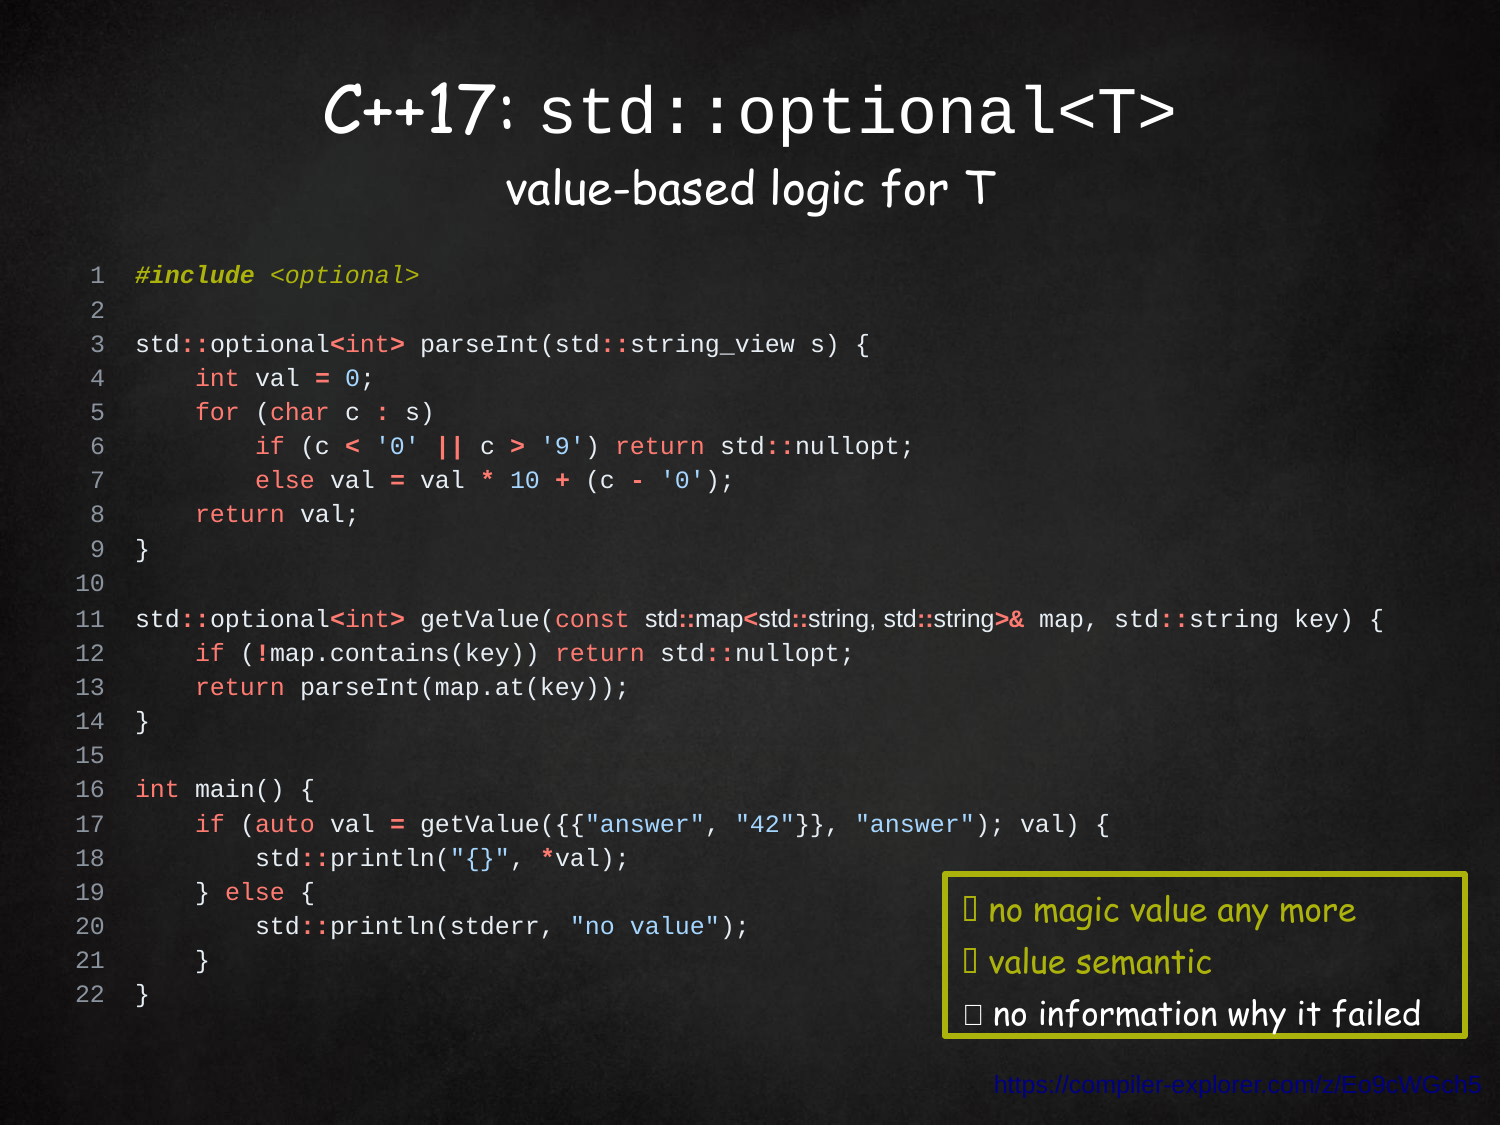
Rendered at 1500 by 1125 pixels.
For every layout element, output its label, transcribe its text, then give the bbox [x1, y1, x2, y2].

text_box ✅ no magic value any more ✅ value semantic ❌ no information why it failed [944, 874, 1465, 1037]
text_box https://compiler-explorer.com/z/Eo9cWGch5 [978, 1062, 1500, 1120]
list 1 #include <optional> 2 3 std::optional<int> parseInt(std::string_view s) { 4 int val = 0; 5 for (char c : s) 6 if (c < '0' || c > '9') return std::nullopt; 7 else val = val * 10 + (c - '0'); 8 return val; 9 } 10 11 std::optional<int> getValue(const std::map<std::string, std::string>& map, std::string key) { 12 if (!map.contains(key)) return std::nullopt; 13 return parseInt(map.at(key)); 14 } 15 16 int main() { 17 if (auto val = getValue({{"answer", "42"}}, "answer"); val) { 18 std::println("{}", *val); 19 } else { 20 std::println(stderr, "no value"); 21 } 22 } [75, 263, 1425, 1040]
picture [0, 0, 1500, 1125]
title C++17: std::optional<T> value-based logic for T [75, 44, 1425, 233]
